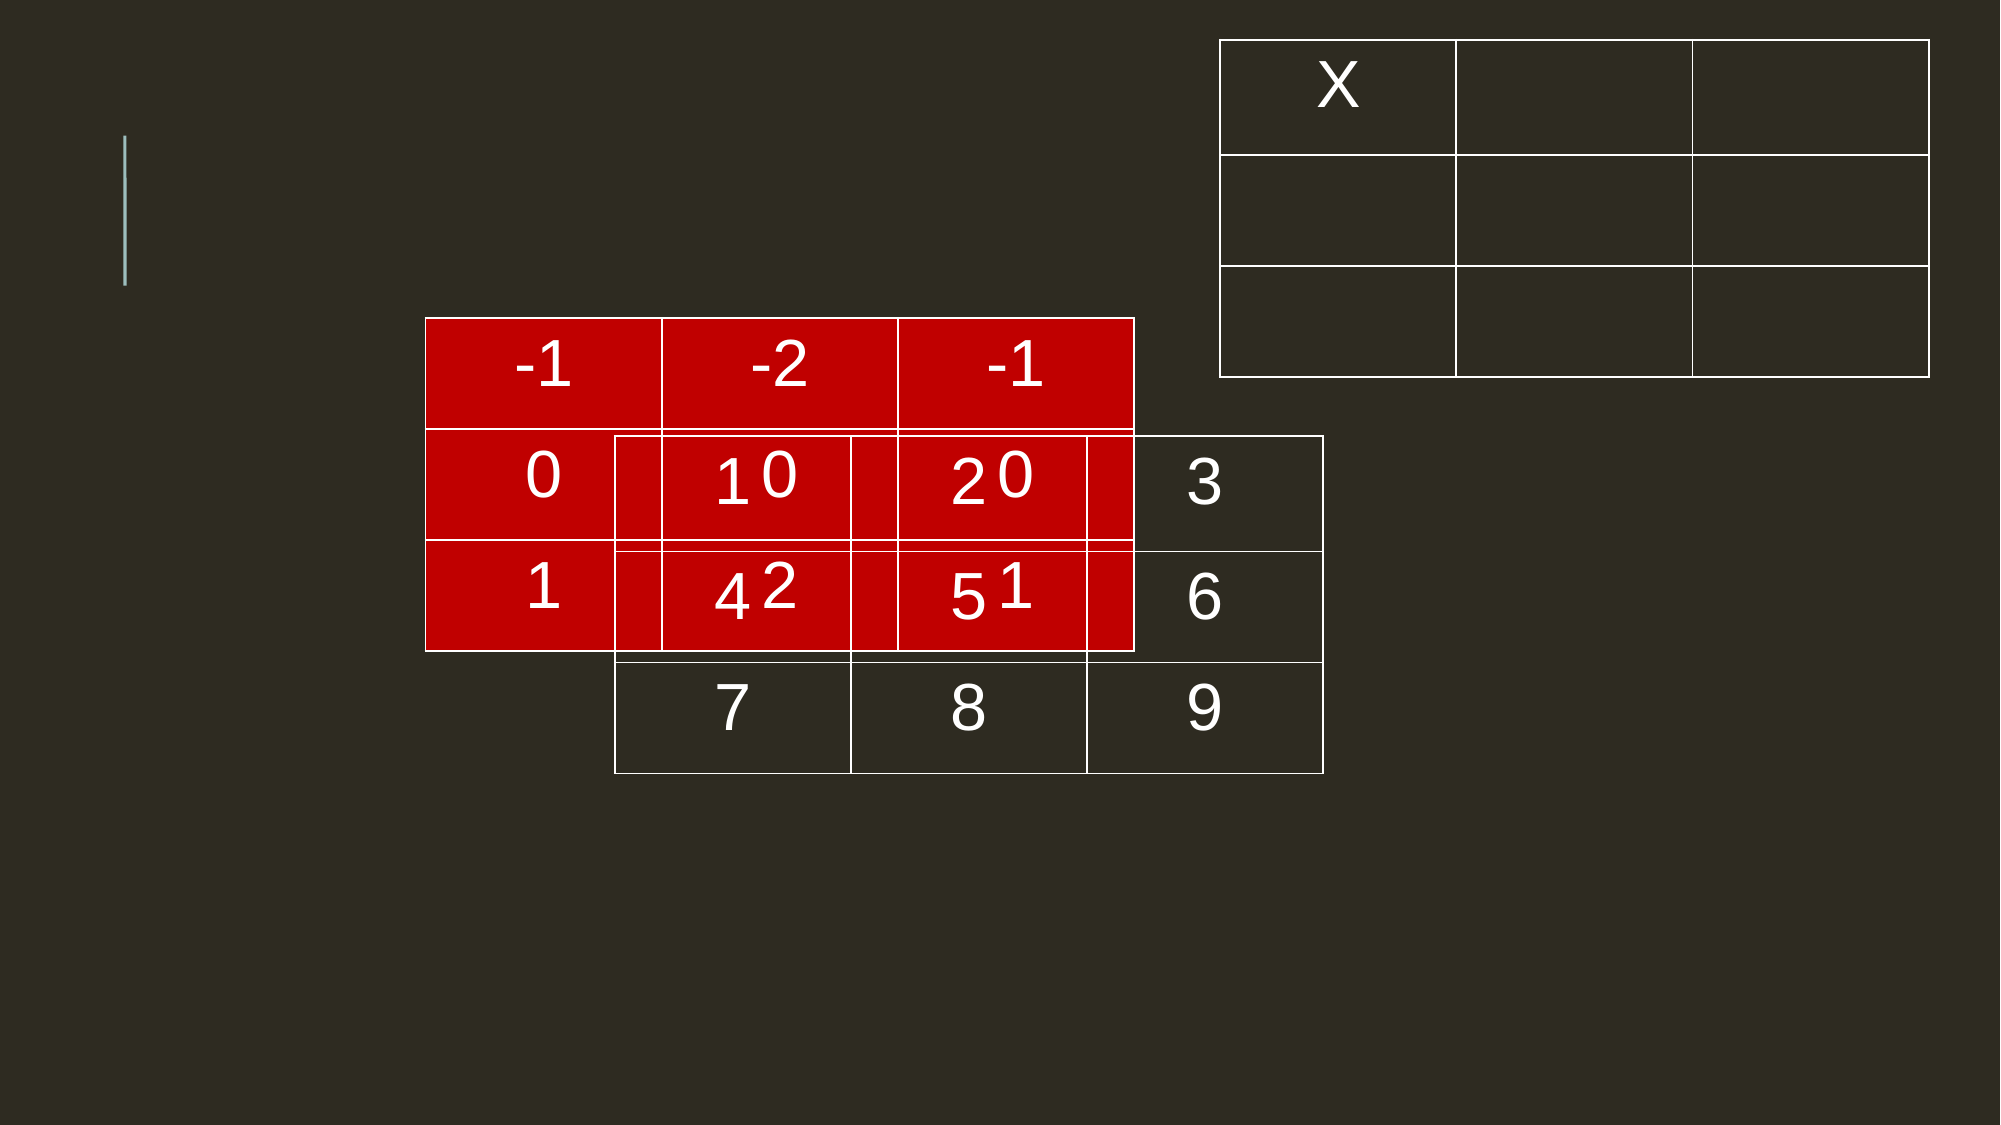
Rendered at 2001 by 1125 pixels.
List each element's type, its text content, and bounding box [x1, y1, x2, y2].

table_cell [1457, 267, 1692, 376]
table_cell [1693, 156, 1928, 265]
table_header X [1221, 41, 1455, 154]
table_cell 9 [1088, 663, 1322, 773]
table_cell [1221, 267, 1455, 376]
table_cell 1 [426, 541, 614, 650]
table_header -2 [663, 319, 897, 428]
table_cell 7 [616, 663, 850, 773]
table_header [1457, 41, 1692, 154]
table_cell 6 [1088, 552, 1322, 662]
table_header -1 [899, 319, 1133, 428]
table_header 3 [1088, 437, 1322, 551]
table_cell 8 [852, 663, 1086, 773]
table_header [1693, 41, 1928, 154]
table_cell [1221, 156, 1455, 265]
table_cell 5 [852, 552, 1086, 662]
table_header 1 [616, 437, 850, 551]
table_cell [1693, 267, 1928, 376]
table_header 2 [852, 437, 1086, 551]
table_cell 4 [616, 552, 850, 662]
table_cell [1457, 156, 1692, 265]
table_cell 0 [426, 430, 661, 539]
table_header -1 [426, 319, 661, 428]
table_cell 0 [899, 430, 1133, 435]
table_cell 0 [663, 430, 897, 435]
